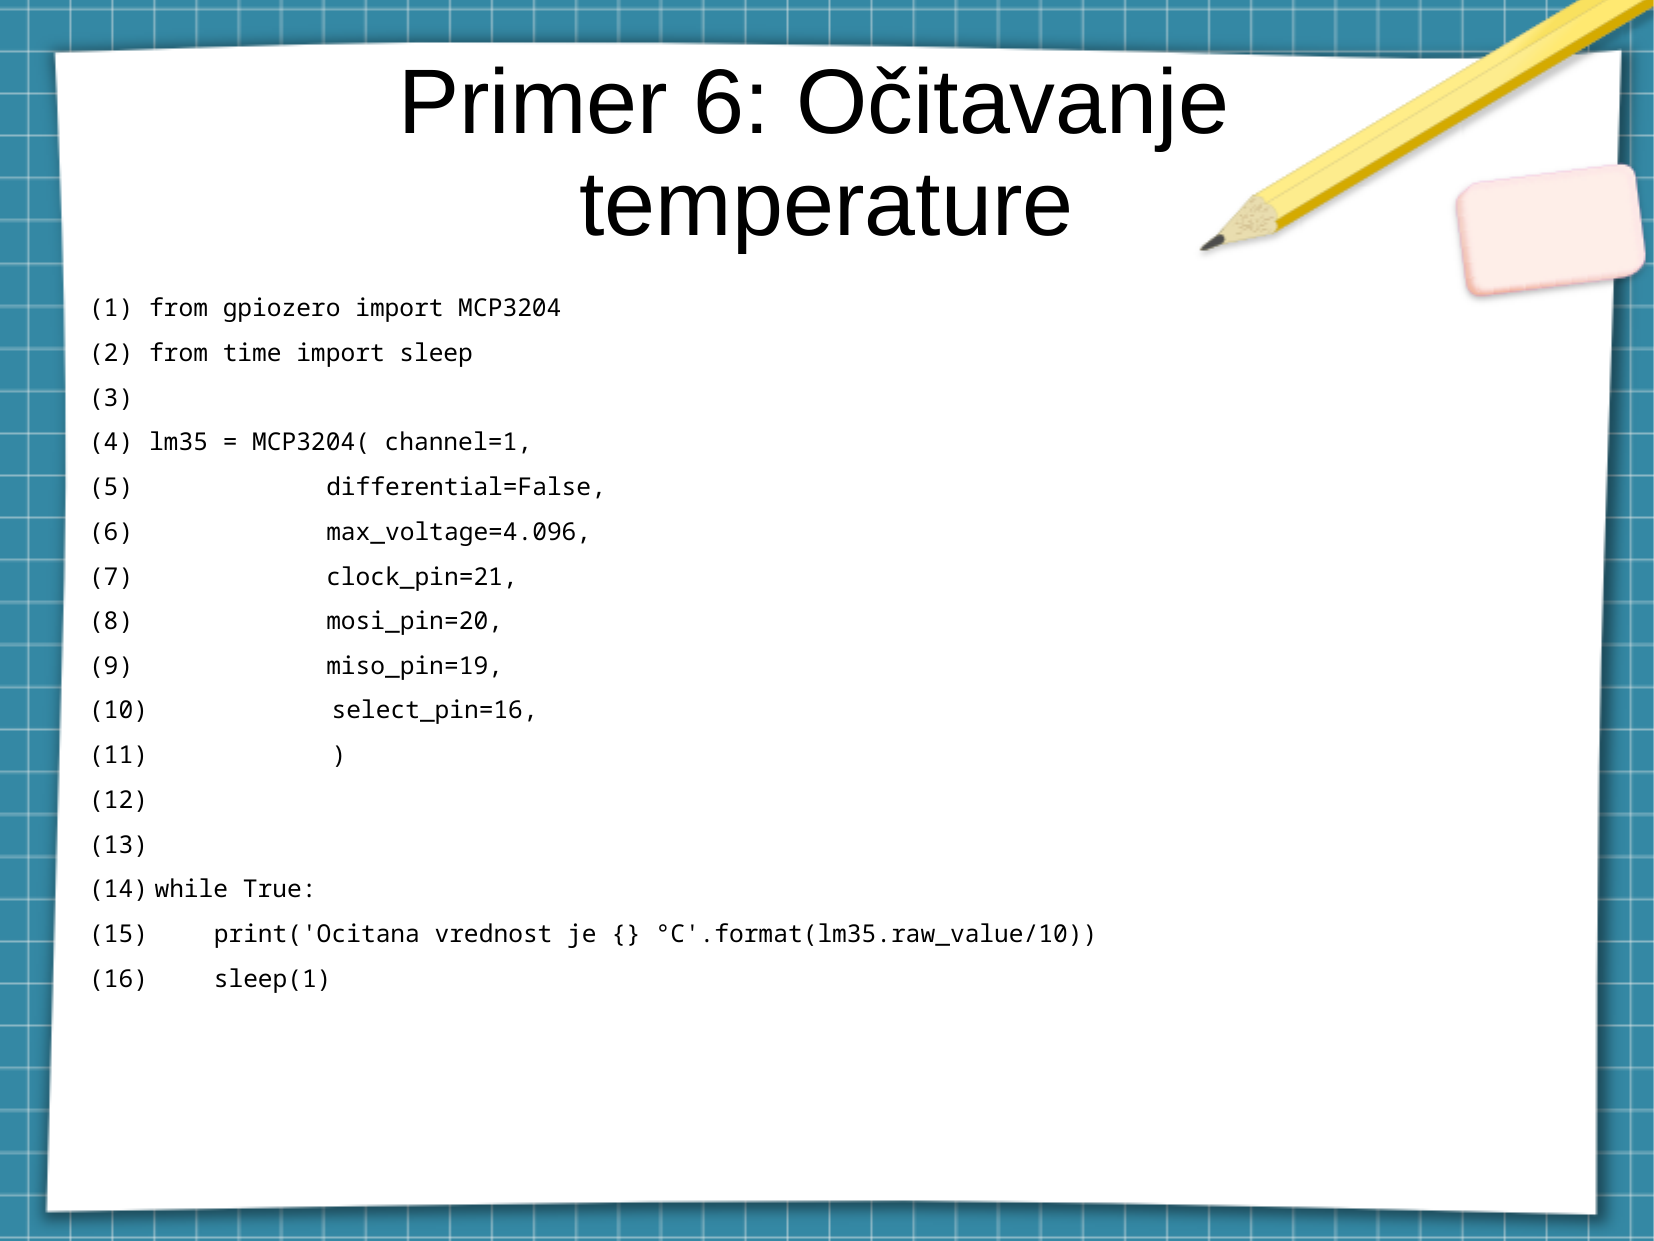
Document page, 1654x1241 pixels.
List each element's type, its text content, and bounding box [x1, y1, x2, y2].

list from gpiozero import MCP3204 from time import sleep lm35 = MCP3204( channel=1, differential=False, max_voltage=4.096, clock_pin=21, mosi_pin=20, miso_pin=19, select_pin=16, ) while True: print('Ocitana vrednost je {} °C'.format(lm35.raw_value/10)) sleep(1) [82, 290, 1571, 1010]
title Primer 6: Očitavanje temperature [82, 49, 1571, 257]
picture [0, 0, 1654, 1241]
